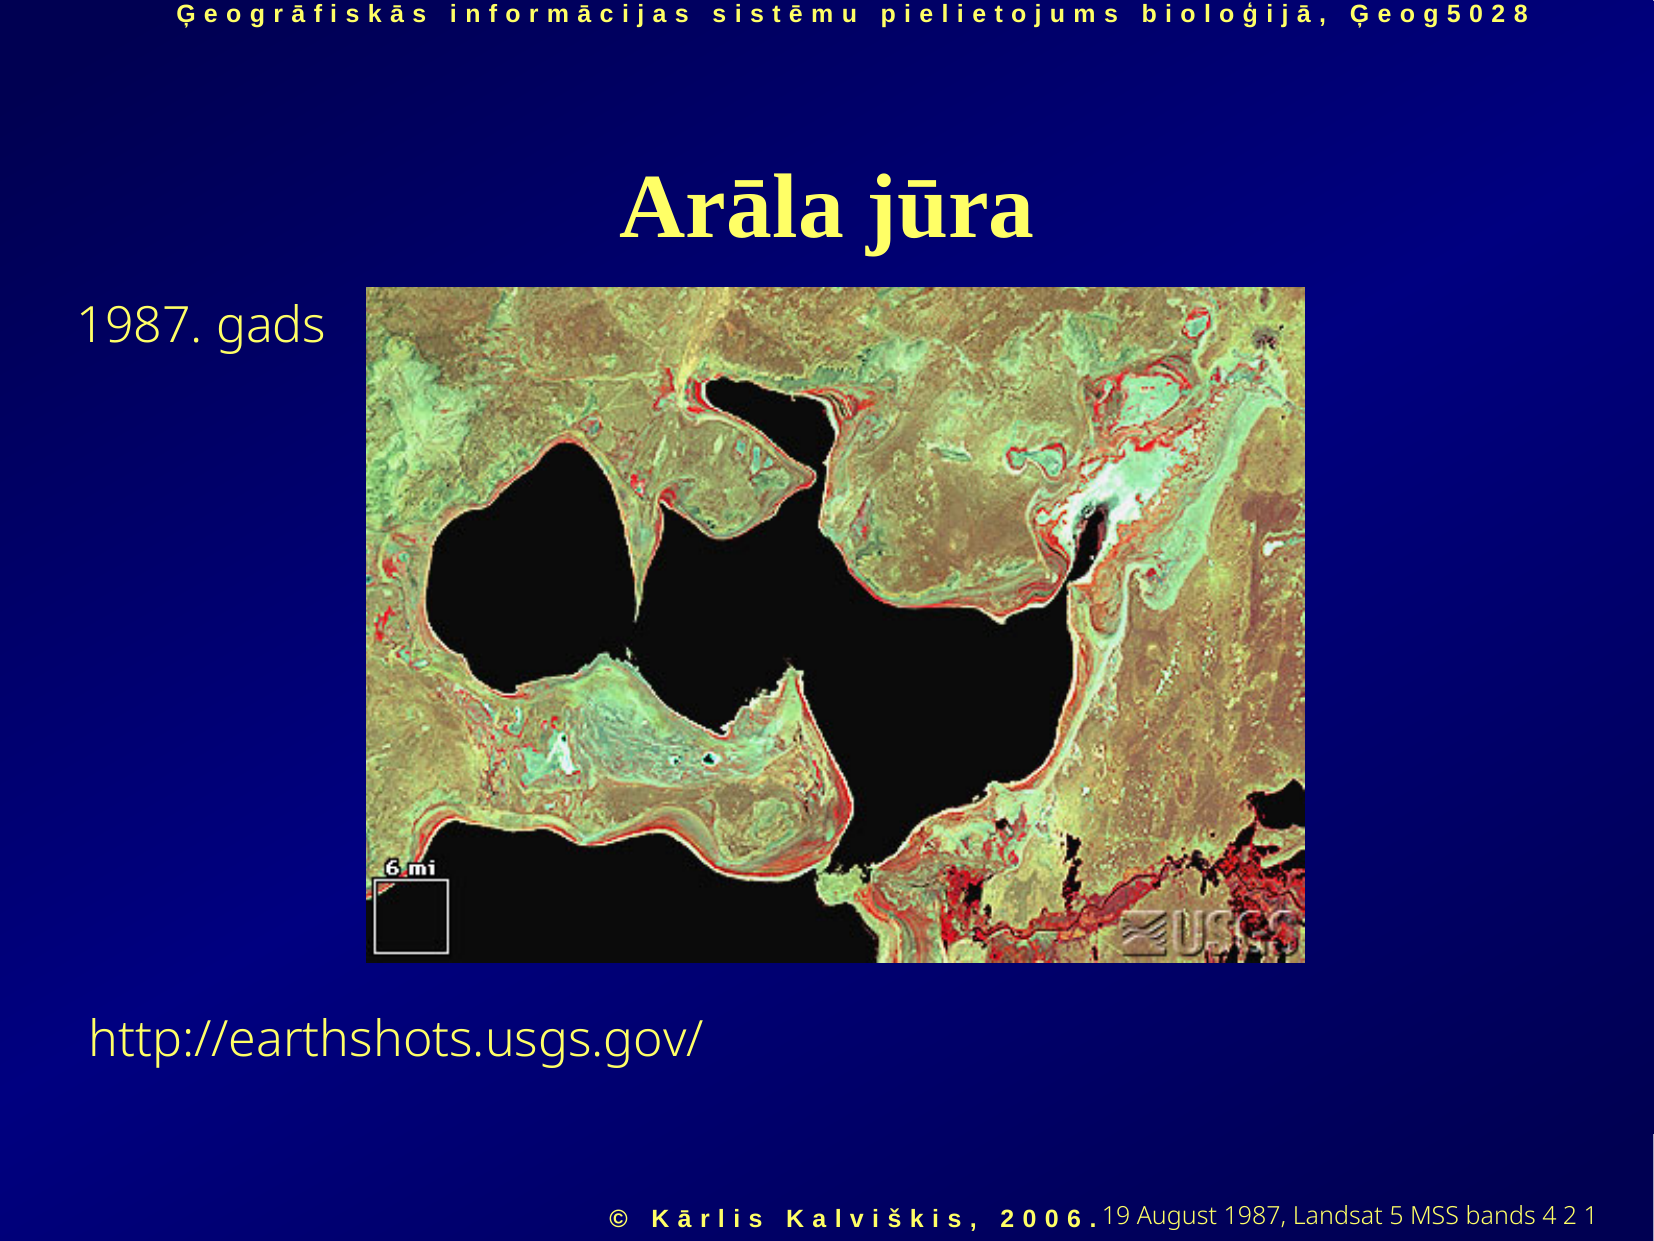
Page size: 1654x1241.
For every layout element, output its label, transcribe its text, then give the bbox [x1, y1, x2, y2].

picture [366, 287, 1305, 963]
text_box http://earthshots.usgs.gov/ [35, 1002, 784, 1060]
title Arāla jūra [121, 102, 1534, 311]
text_box 1987. gads [23, 288, 346, 347]
text_box 19 August 1987, Landsat 5 MSS bands 4 2 1 [1048, 1197, 1654, 1228]
